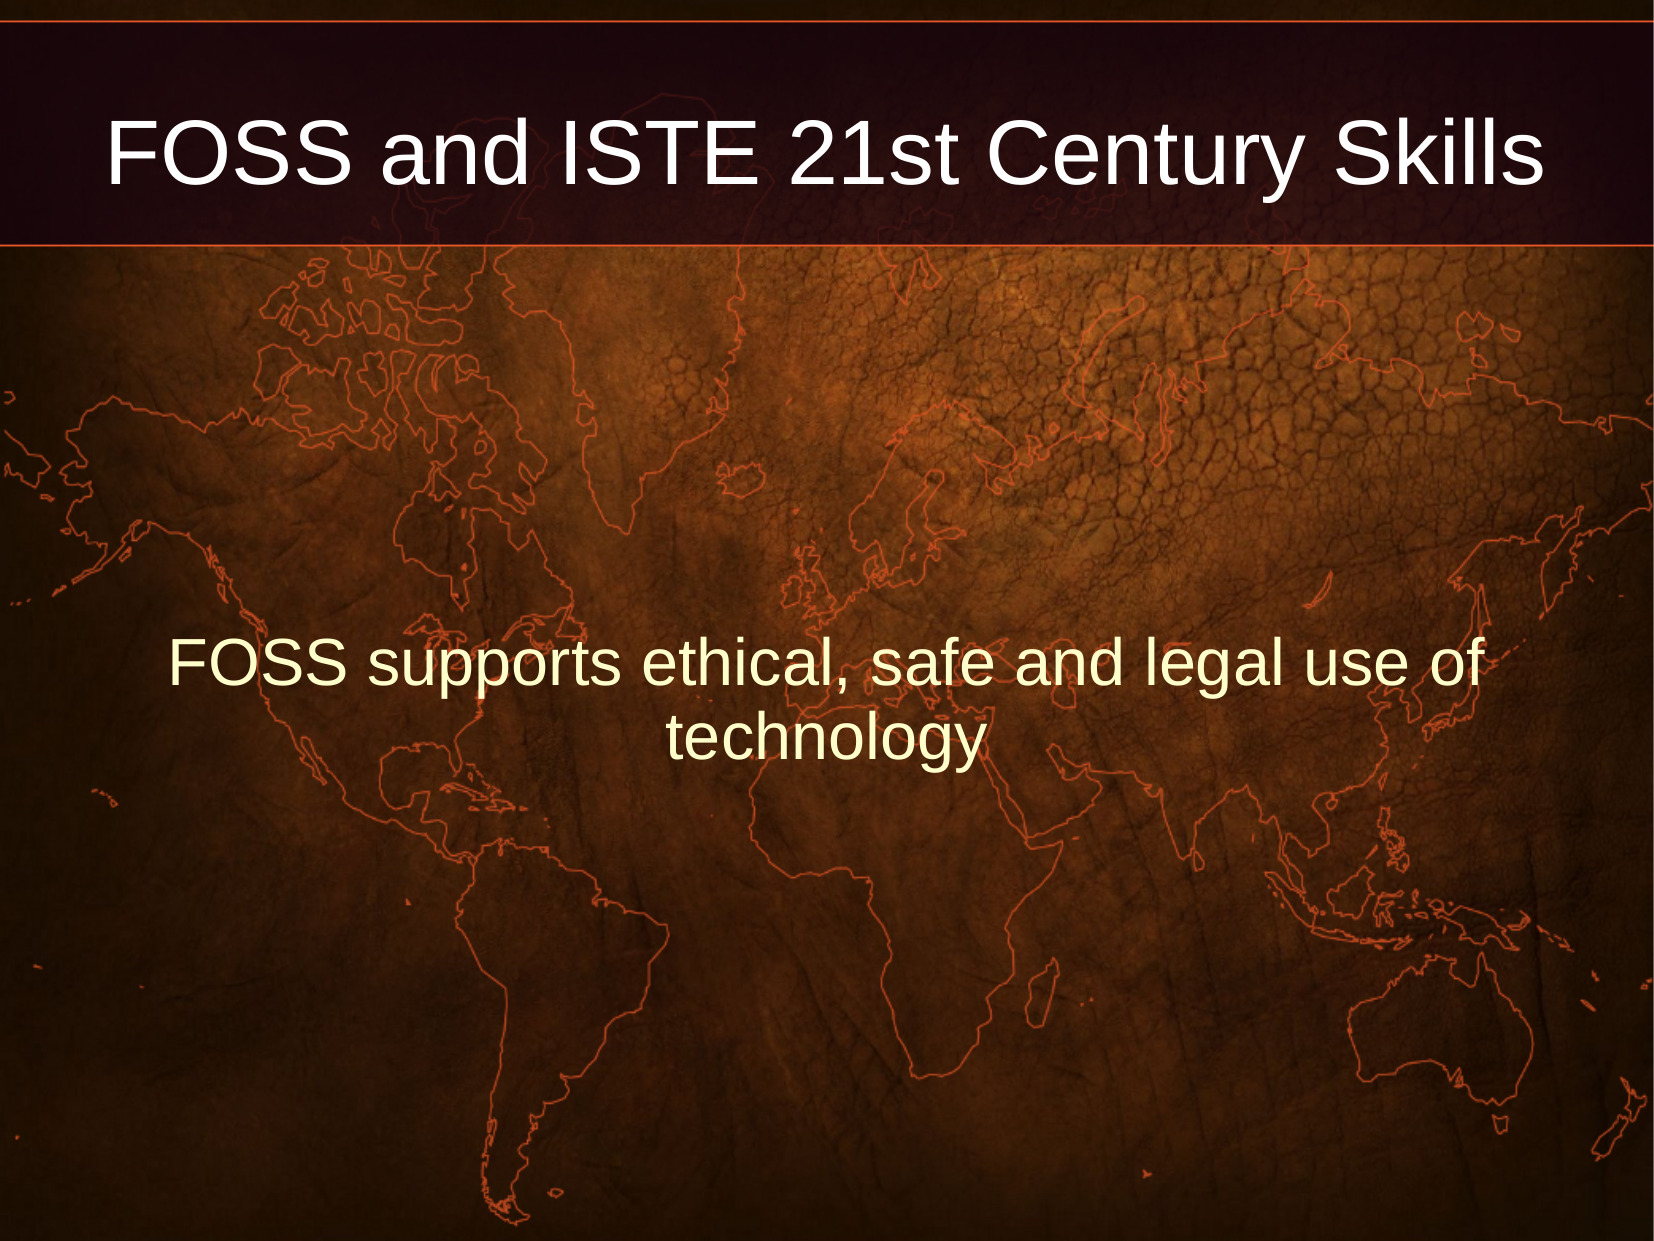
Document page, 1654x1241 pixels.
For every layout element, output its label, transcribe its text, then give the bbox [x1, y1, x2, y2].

title FOSS and ISTE 21st Century Skills [82, 49, 1571, 257]
subtitle FOSS supports ethical, safe and legal use of technology [82, 297, 1571, 1102]
picture [0, 0, 1654, 1241]
